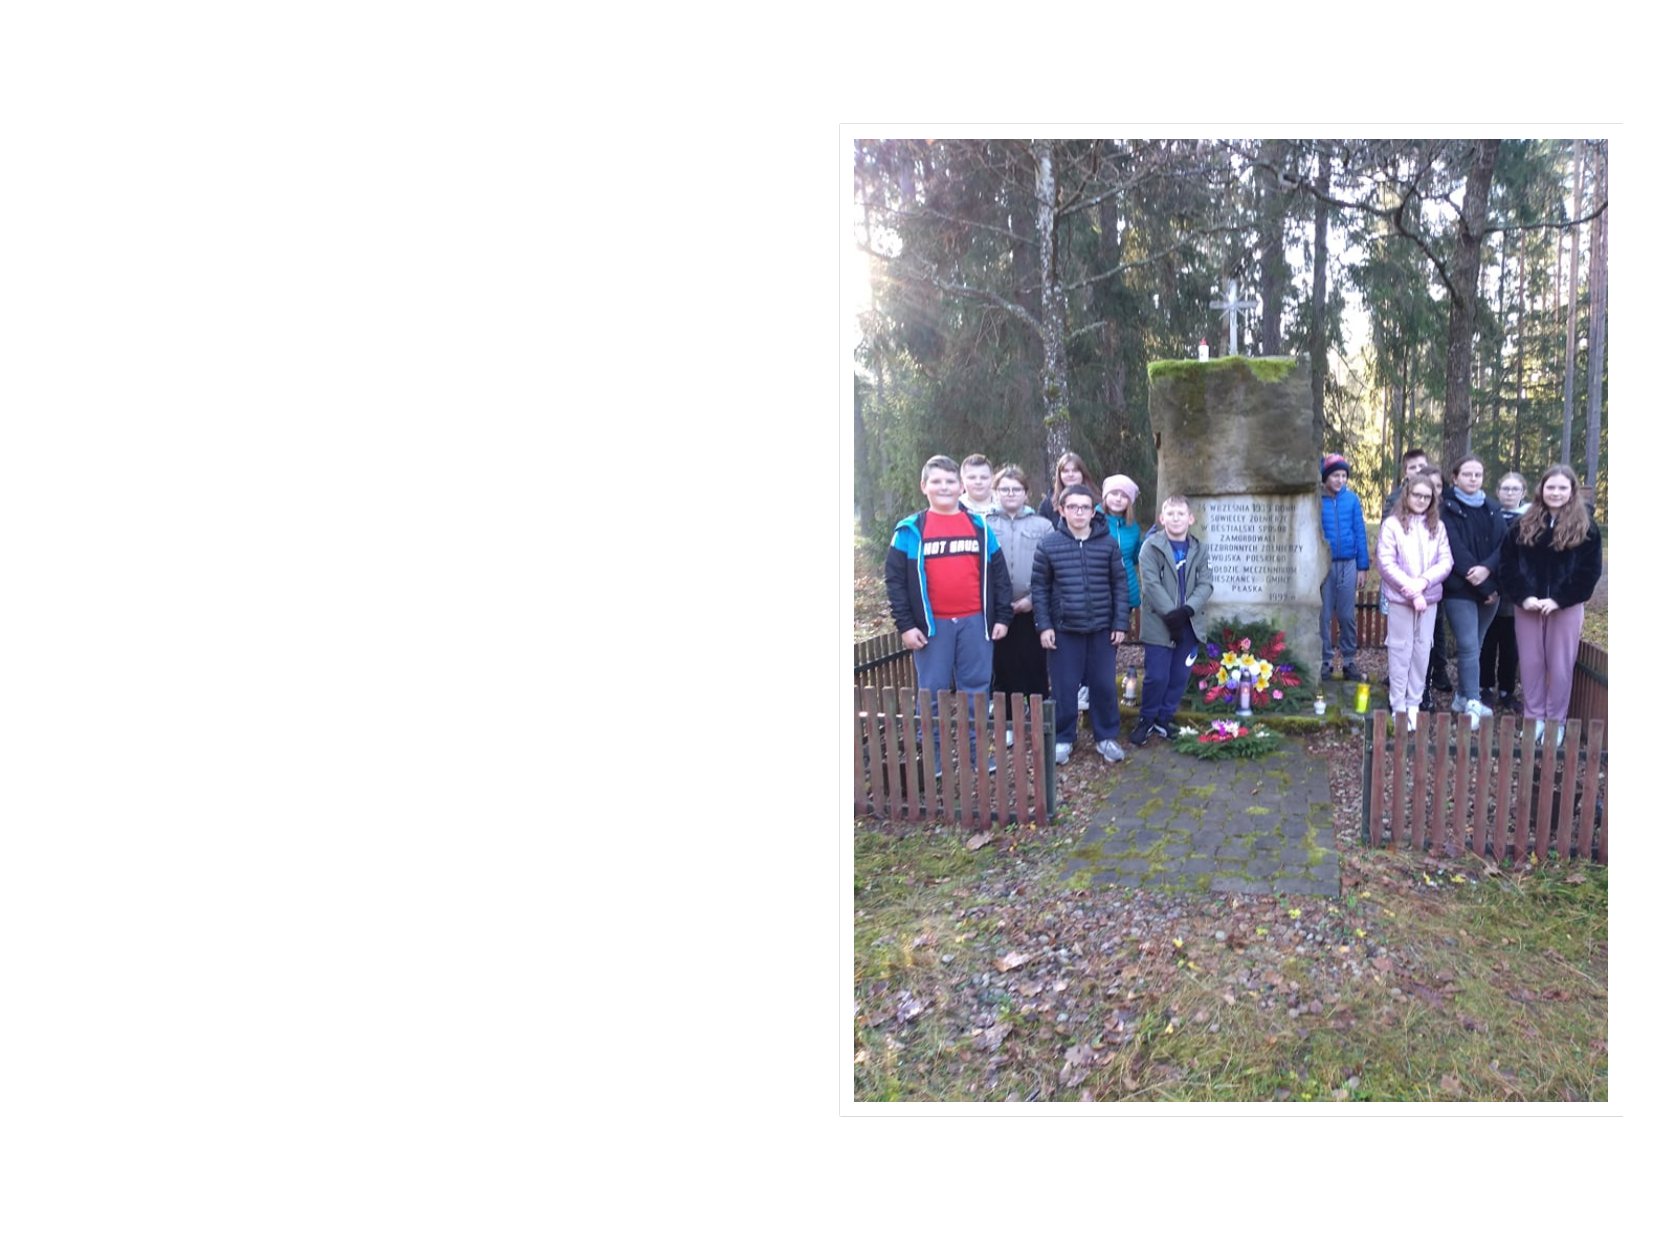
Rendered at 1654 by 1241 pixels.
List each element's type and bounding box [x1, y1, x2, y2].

picture [854, 138, 1608, 1102]
